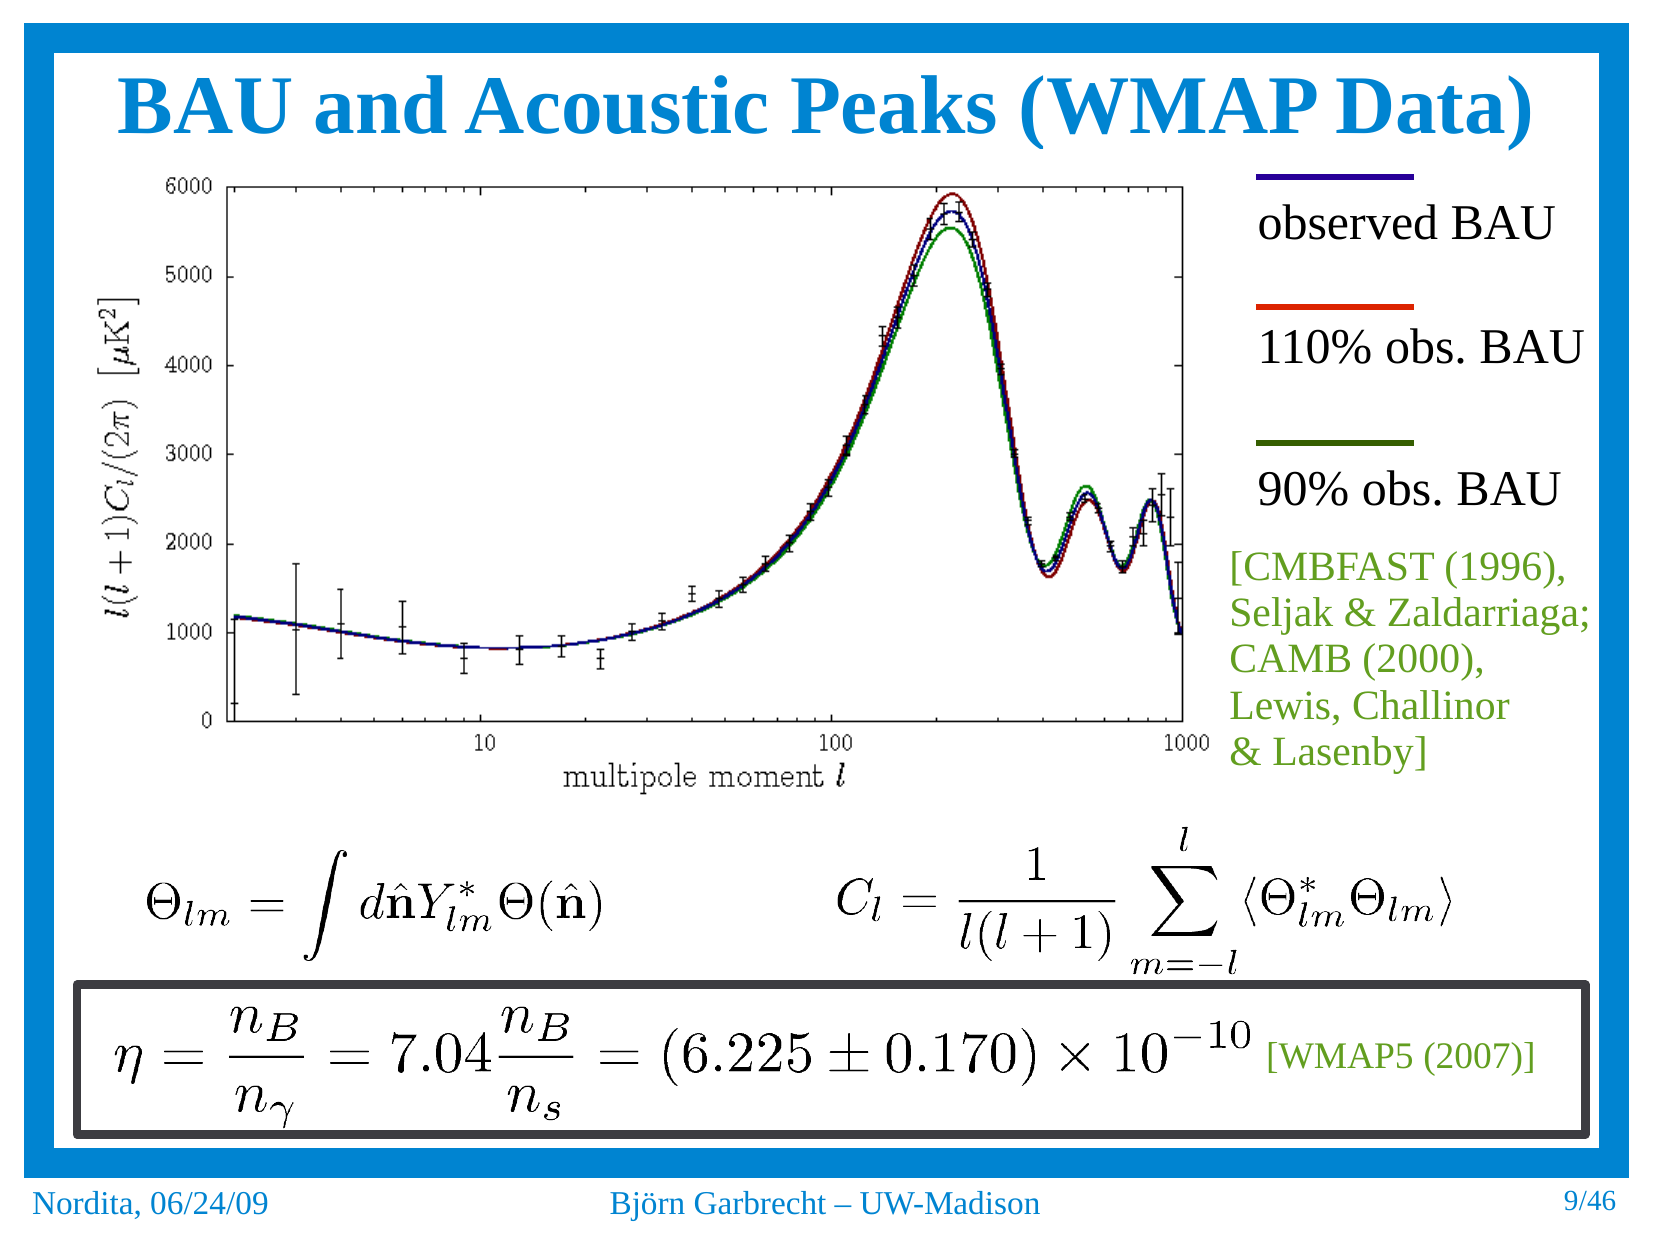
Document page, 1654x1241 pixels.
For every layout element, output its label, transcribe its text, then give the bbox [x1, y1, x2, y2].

picture [78, 149, 1221, 818]
picture [103, 1004, 1259, 1132]
text_box 110% obs. BAU [1242, 312, 1600, 453]
text_box observed BAU [1242, 187, 1566, 264]
text_box [WMAP5 (2007)] [1259, 1027, 1551, 1088]
title BAU and Acoustic Peaks (WMAP Data) [82, 2, 1571, 210]
picture [831, 820, 1472, 981]
text_box 90% obs. BAU [1242, 453, 1600, 535]
text_box [CMBFAST (1996), Seljak & Zaldarriaga; CAMB (2000), Lewis, Challinor & Lasenby] [1214, 535, 1608, 804]
picture [140, 844, 611, 965]
